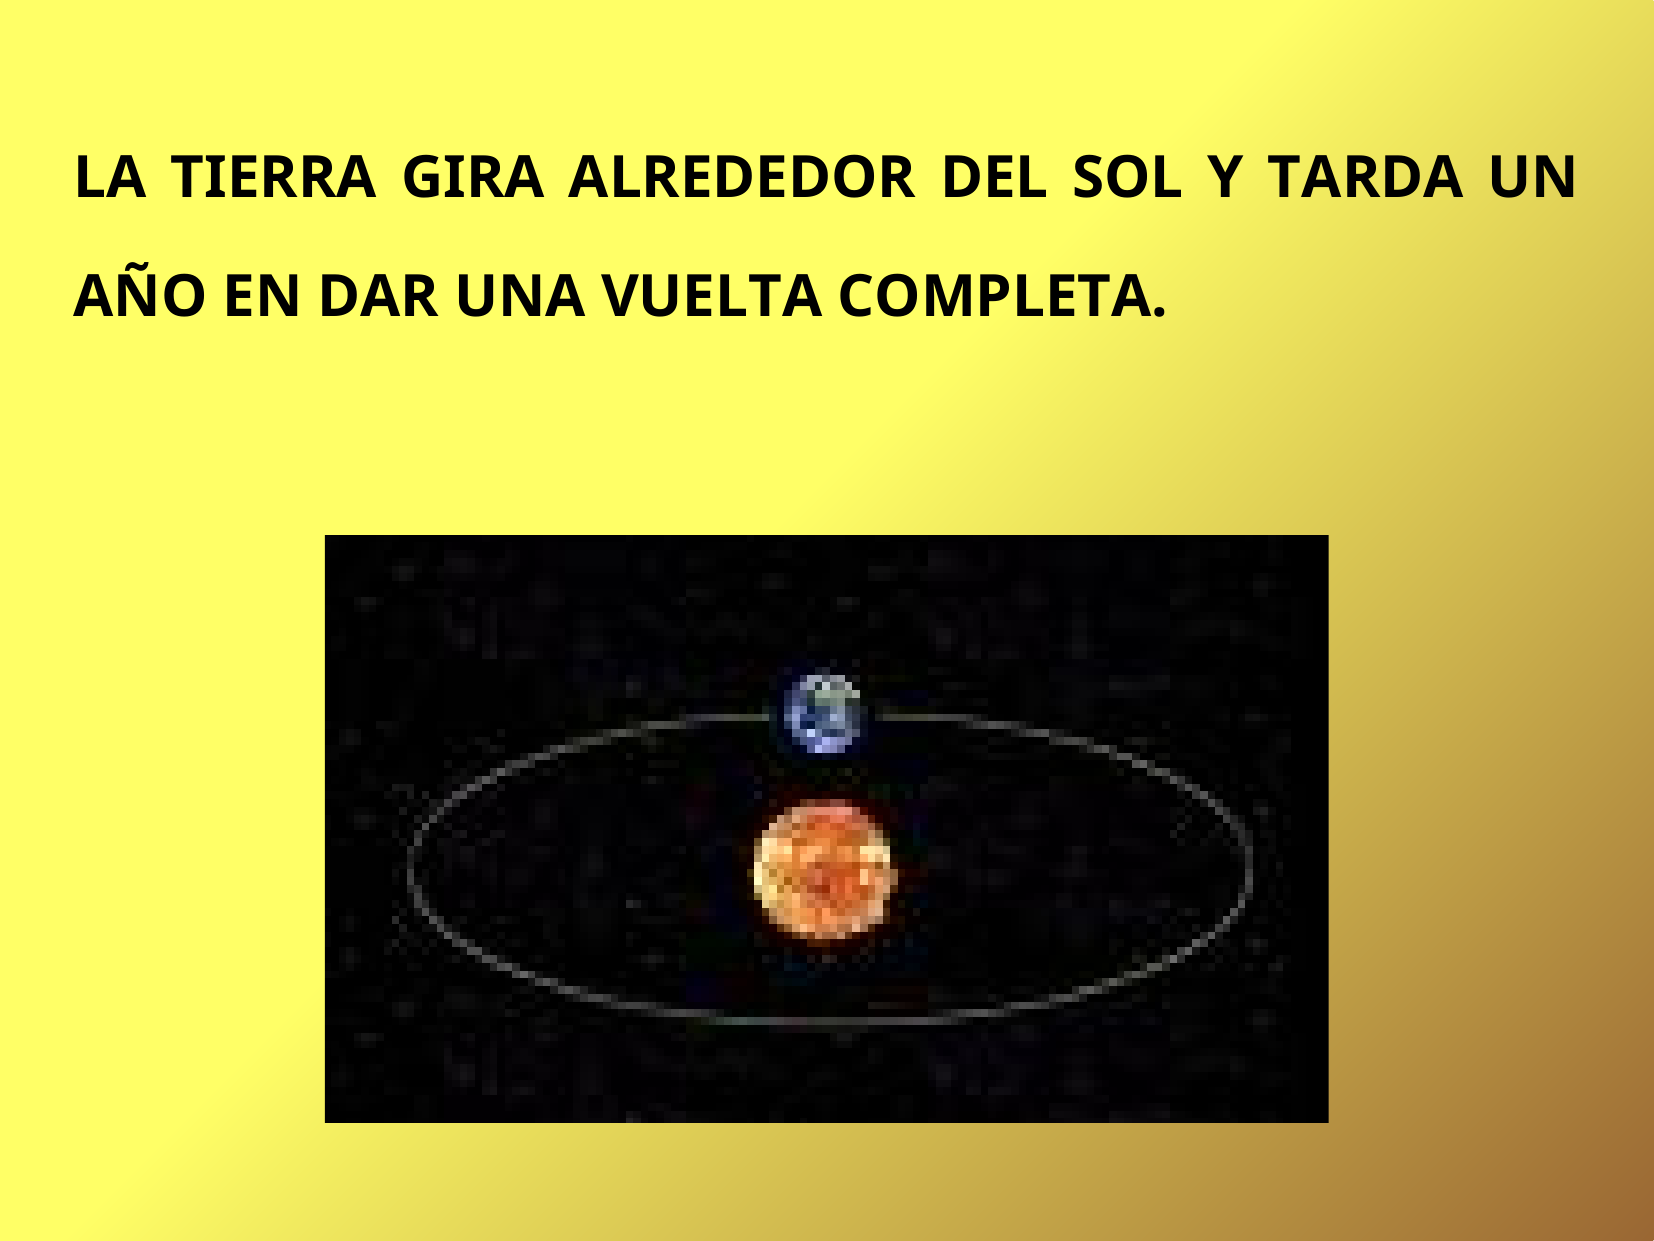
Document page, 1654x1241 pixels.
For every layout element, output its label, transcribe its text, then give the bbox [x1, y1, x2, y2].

text_box LA TIERRA GIRA ALREDEDOR DEL SOL Y TARDA UN AÑO EN DAR UNA VUELTA COMPLETA. [59, 88, 1595, 440]
picture [324, 535, 1329, 1123]
